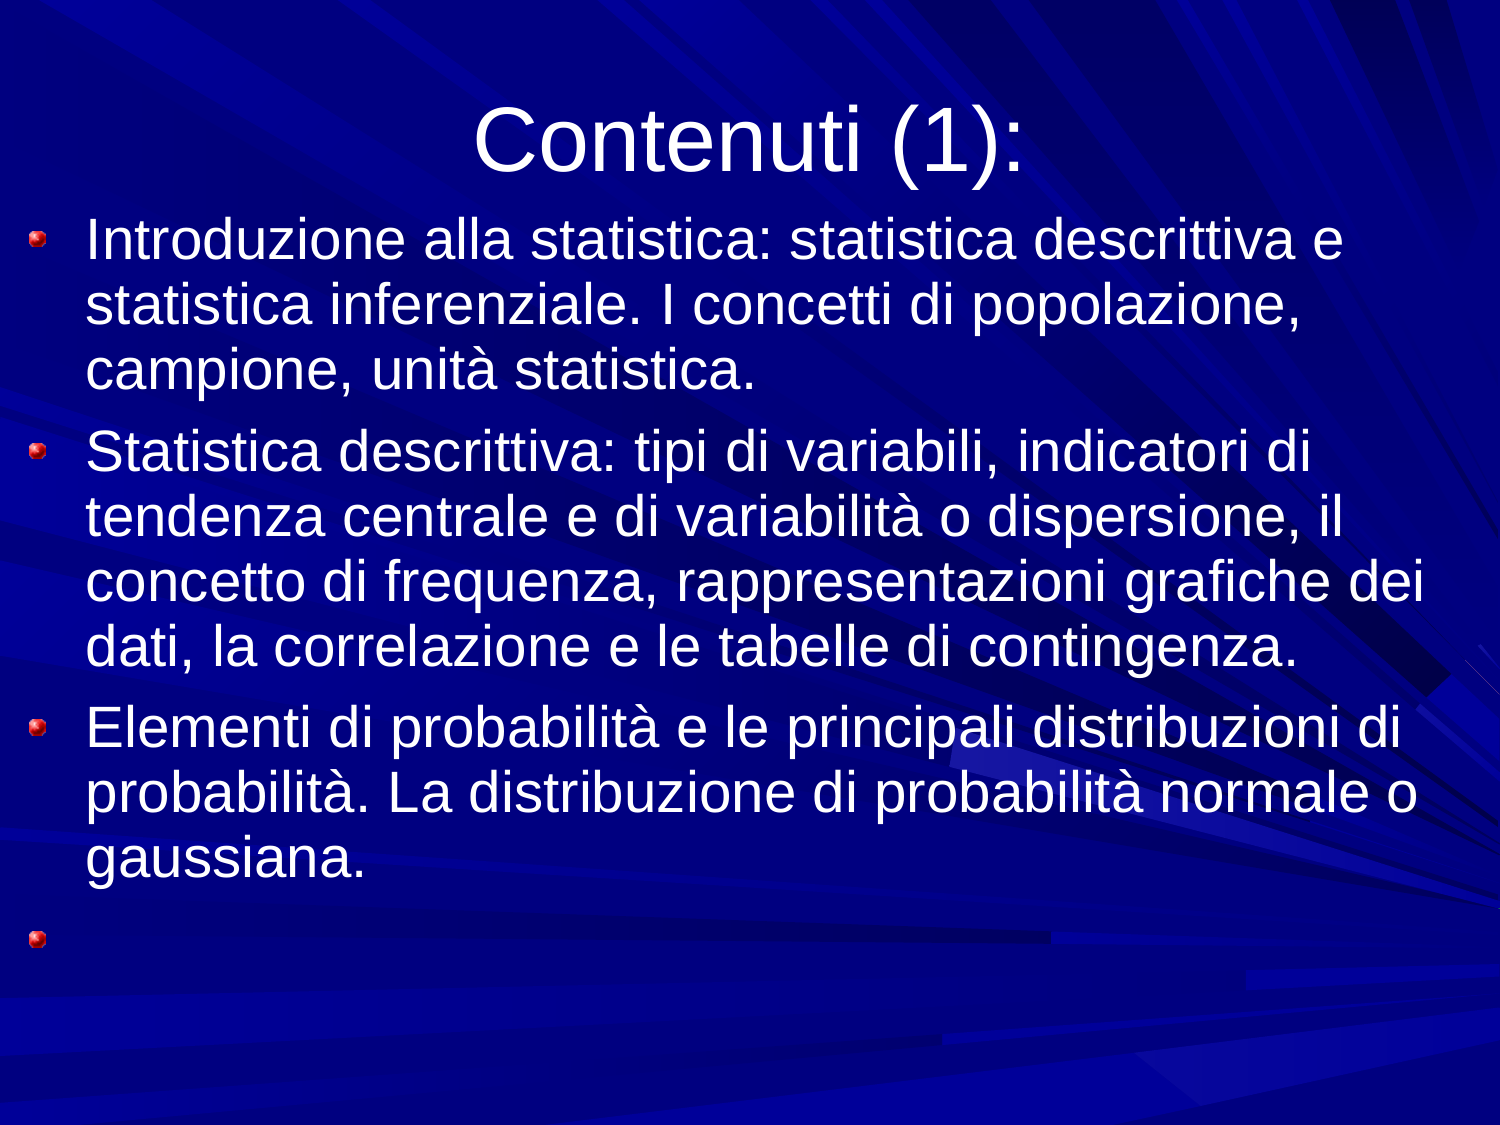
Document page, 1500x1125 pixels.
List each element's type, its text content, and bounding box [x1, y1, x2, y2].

list Introduzione alla statistica: statistica descrittiva e statistica inferenziale. I concetti di popolazione, campione, unità statistica. Statistica descrittiva: tipi di variabili, indicatori di tendenza centrale e di variabilità o dispersione, il concetto di frequenza, rappresentazioni grafiche dei dati, la correlazione e le tabelle di contingenza. Elementi di probabilità e le principali distribuzioni di probabilità. La distribuzione di probabilità normale o gaussiana. [29, 206, 1500, 1080]
title Contenuti (1): [75, 21, 1426, 206]
